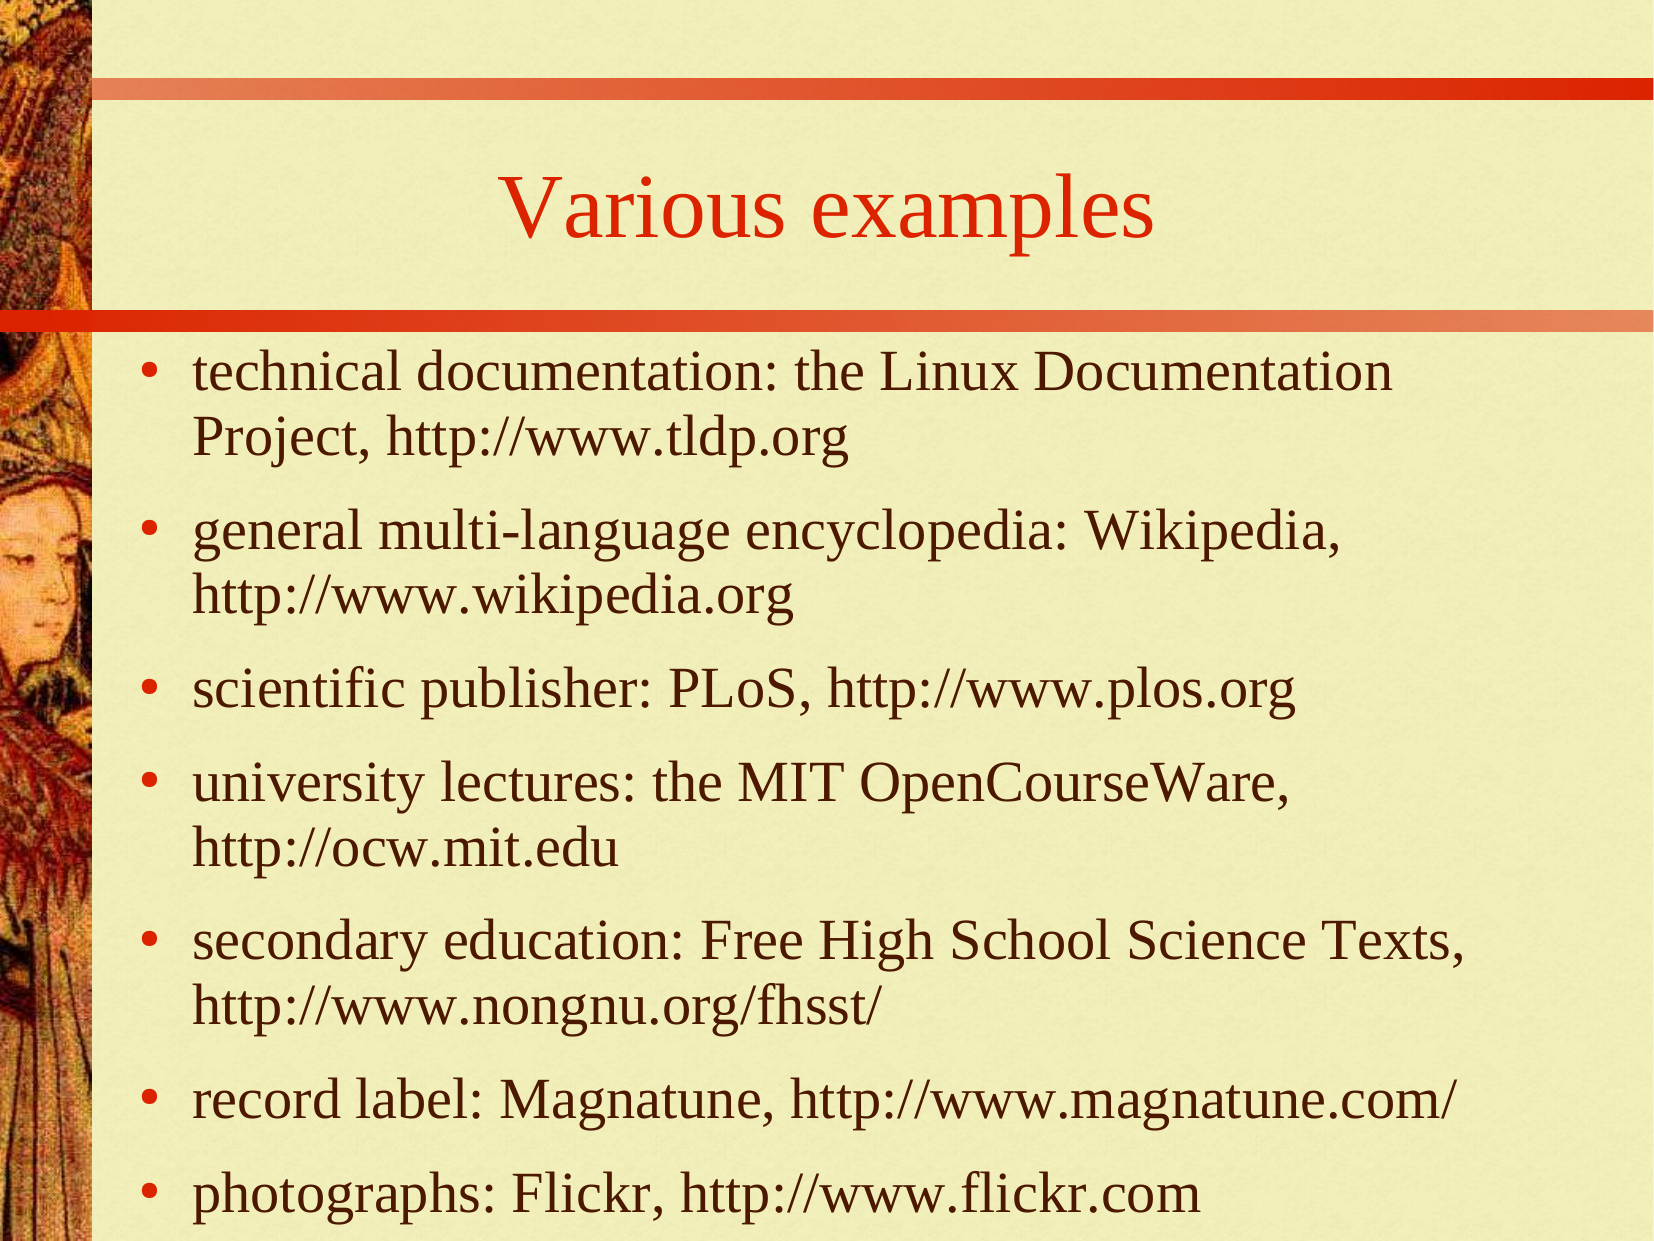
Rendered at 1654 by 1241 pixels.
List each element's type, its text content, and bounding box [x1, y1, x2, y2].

title Various examples [121, 102, 1534, 311]
picture [0, 0, 1654, 310]
list technical documentation: the Linux Documentation Project, http://www.tldp.org general multi-language encyclopedia: Wikipedia, http://www.wikipedia.org scientific publisher: PLoS, http://www.plos.org university lectures: the MIT OpenCourseWare, http://ocw.mit.edu secondary education: Free High School Science Texts, http://www.nongnu.org/fhsst/ record label: Magnatune, http://www.magnatune.com/ photographs: Flickr, http://www.flickr.com [121, 338, 1534, 1225]
picture [0, 332, 1654, 1241]
